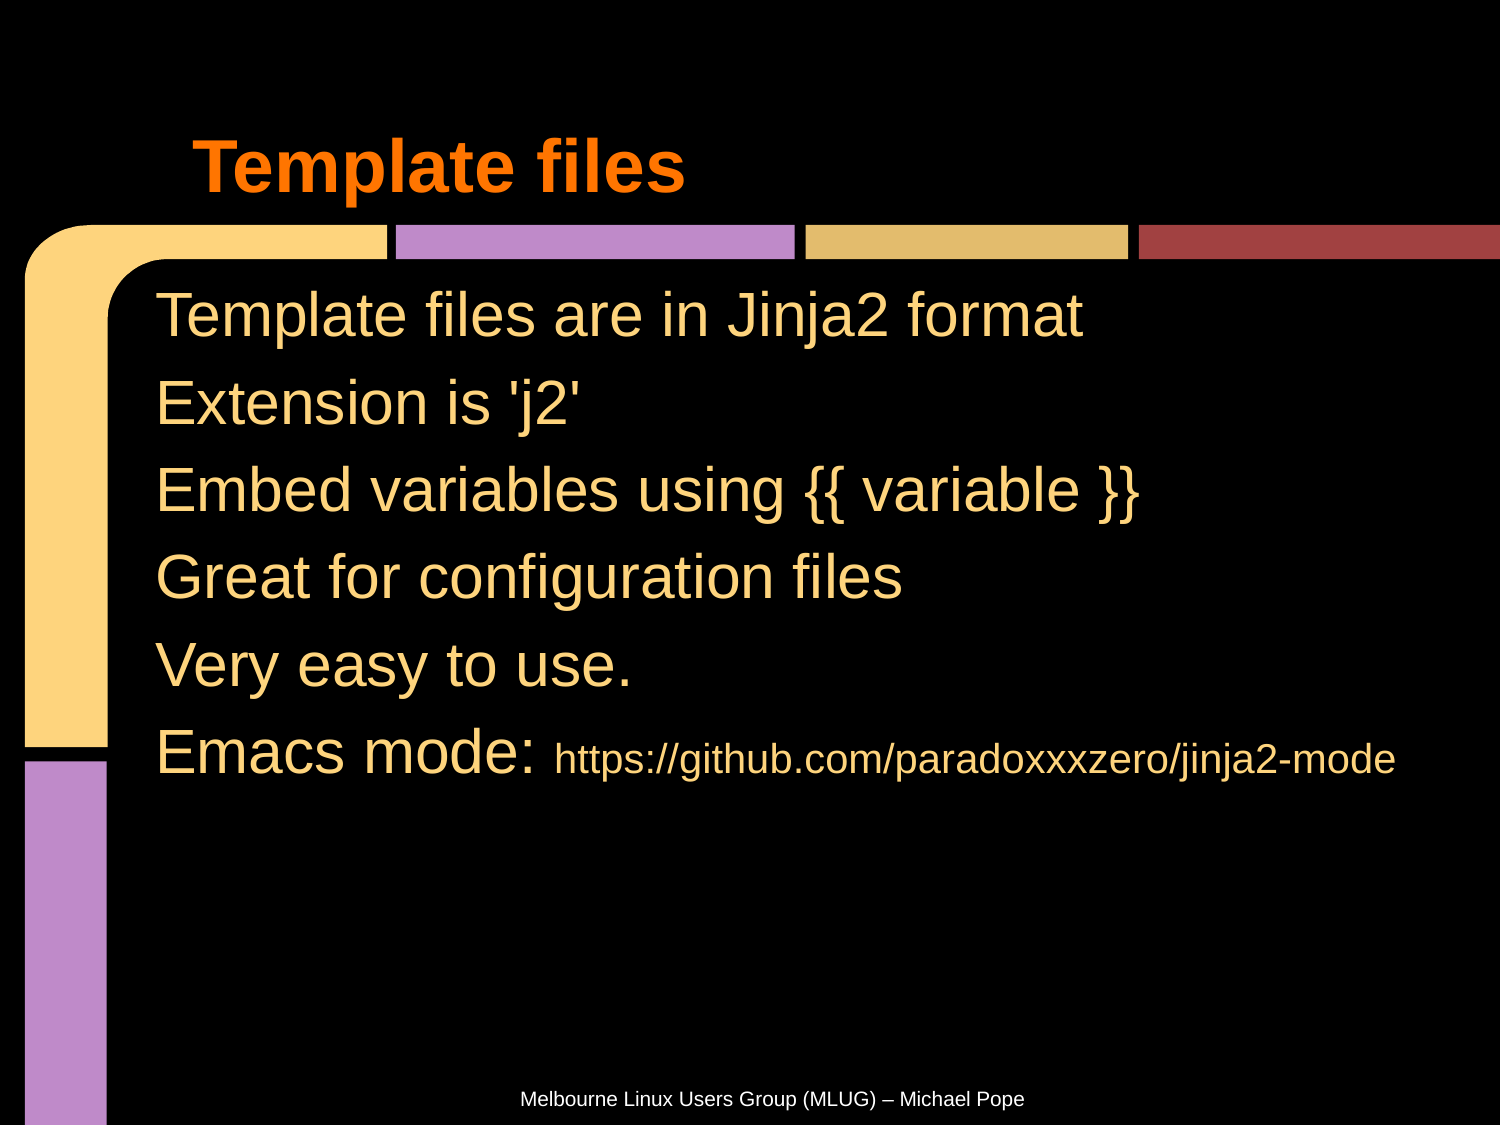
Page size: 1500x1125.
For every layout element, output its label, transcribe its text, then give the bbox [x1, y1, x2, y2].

list Template files are in Jinja2 format Extension is 'j2' Embed variables using {{ variable }} Great for configuration files Very easy to use. Emacs mode: https://github.com/paradoxxxzero/jinja2-mode [140, 259, 1425, 1078]
title Template files [140, 35, 1425, 223]
